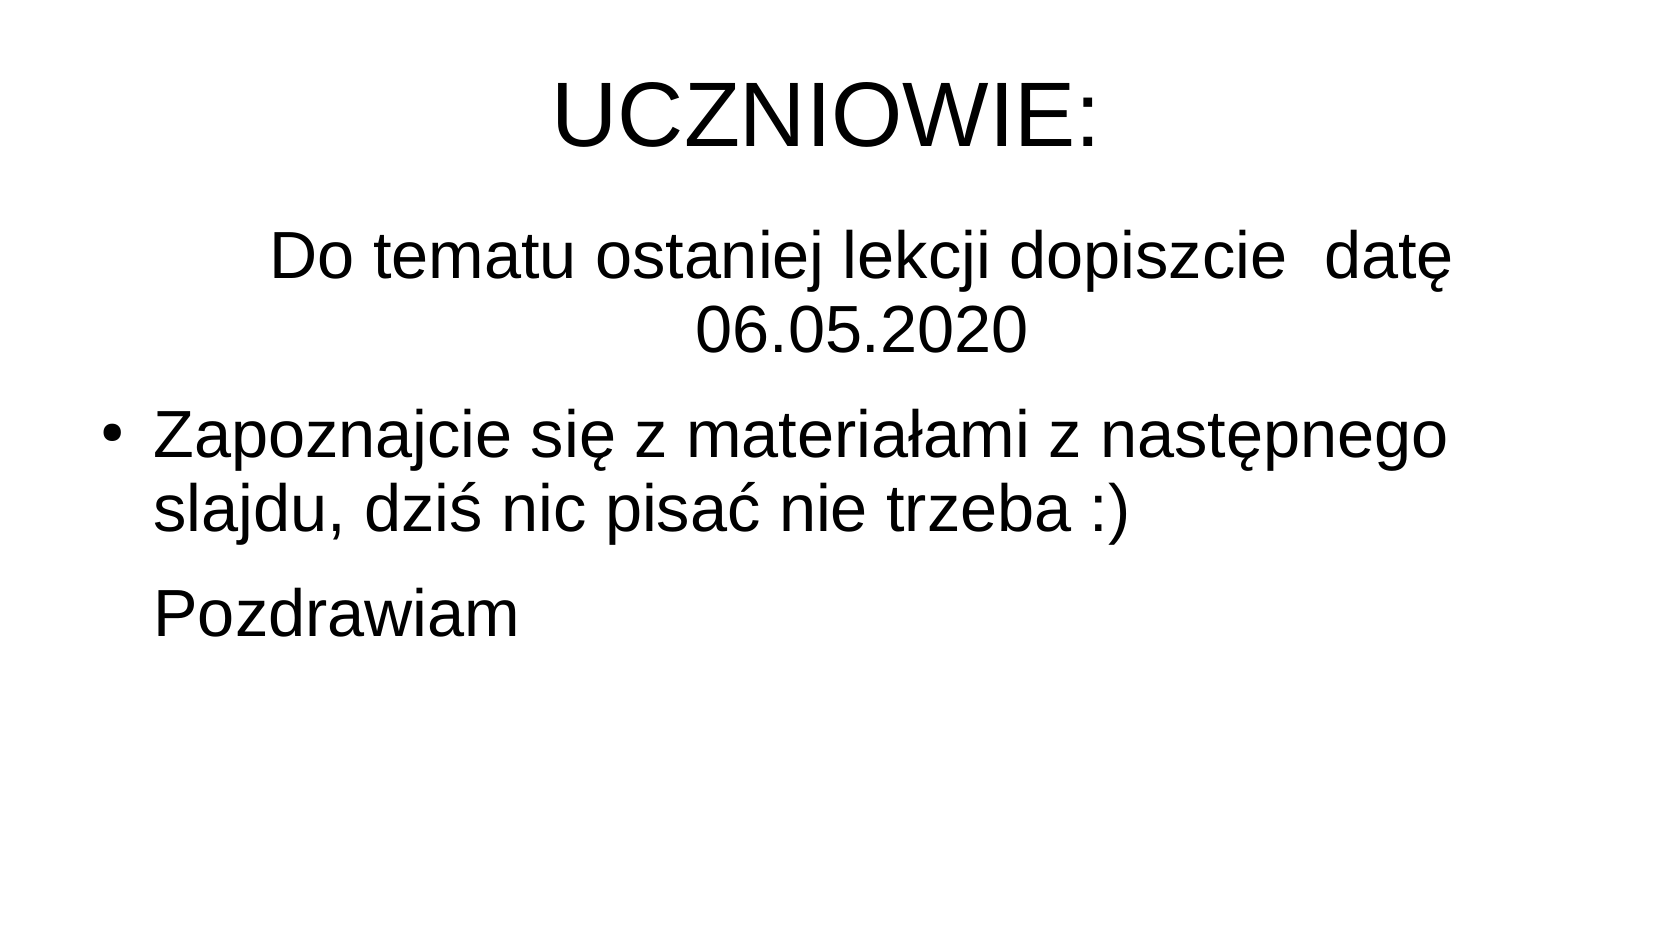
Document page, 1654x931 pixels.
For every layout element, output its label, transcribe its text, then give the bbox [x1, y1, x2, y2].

title UCZNIOWIE: [82, 37, 1571, 193]
list Do tematu ostaniej lekcji dopiszcie datę 06.05.2020 Zapoznajcie się z materiałami z następnego slajdu, dziś nic pisać nie trzeba :) Pozdrawiam [82, 217, 1571, 758]
